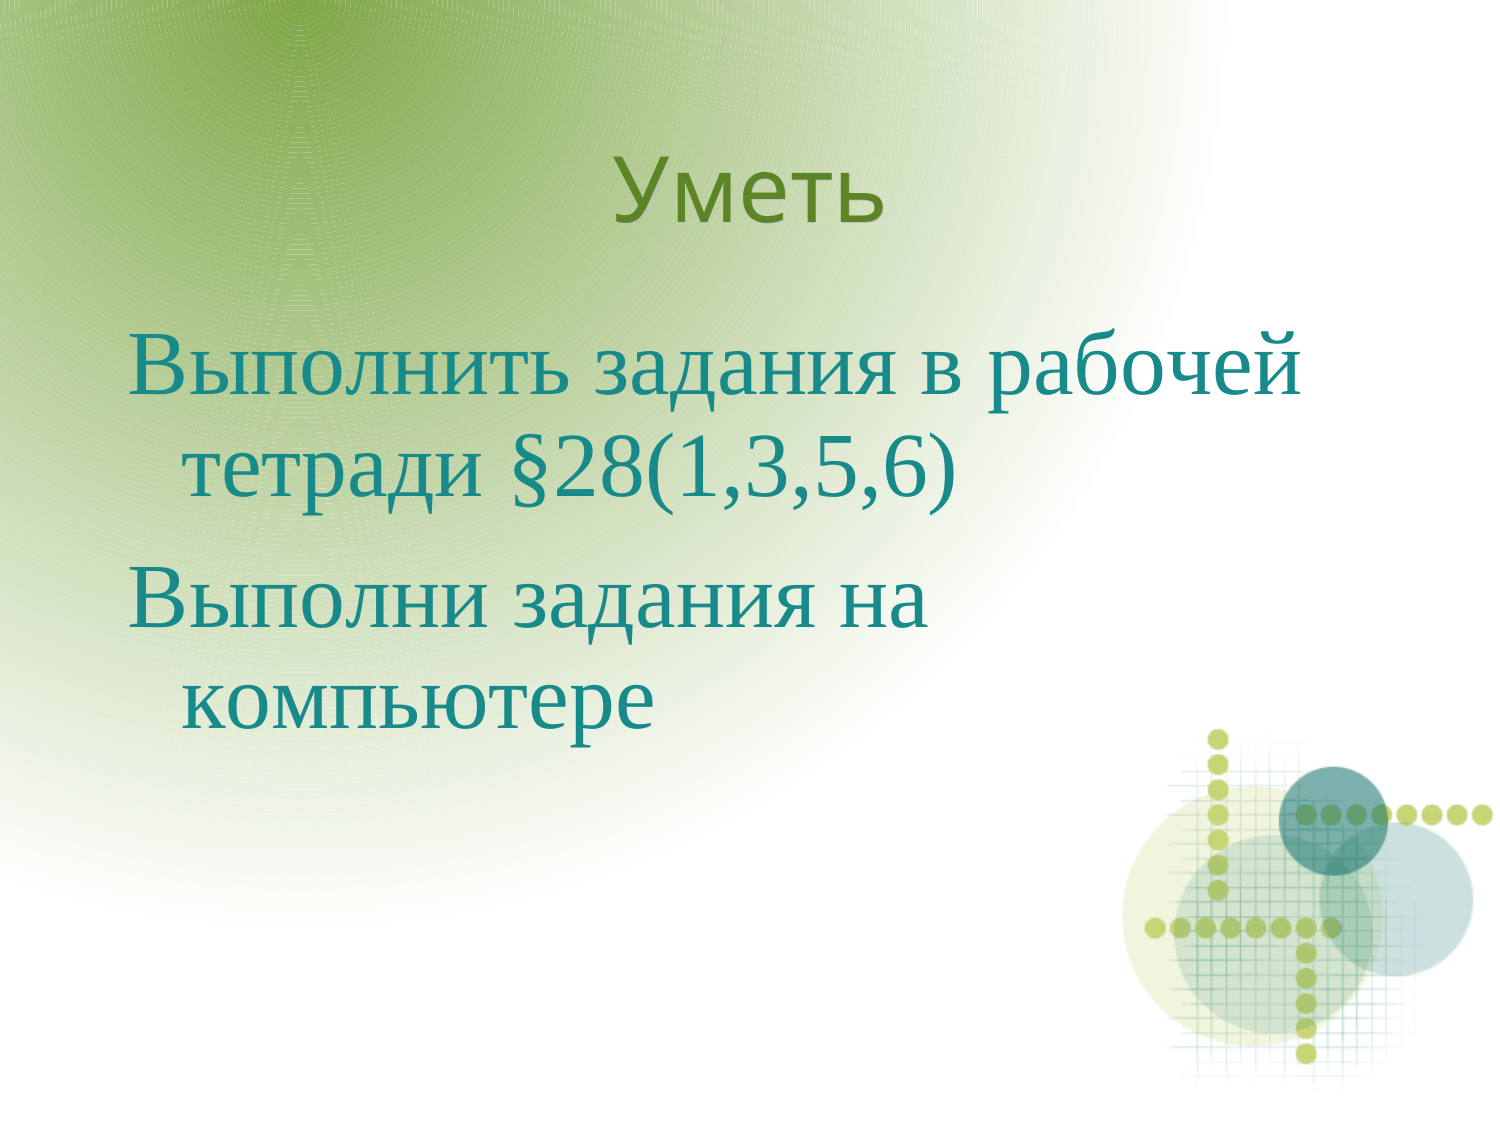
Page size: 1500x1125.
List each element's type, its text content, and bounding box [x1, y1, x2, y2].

picture [1110, 718, 1500, 1098]
title Уметь [110, 100, 1392, 274]
list Выполнить задания в рабочей тетради §28(1,3,5,6) Выполни задания на компьютере [110, 312, 1392, 1007]
